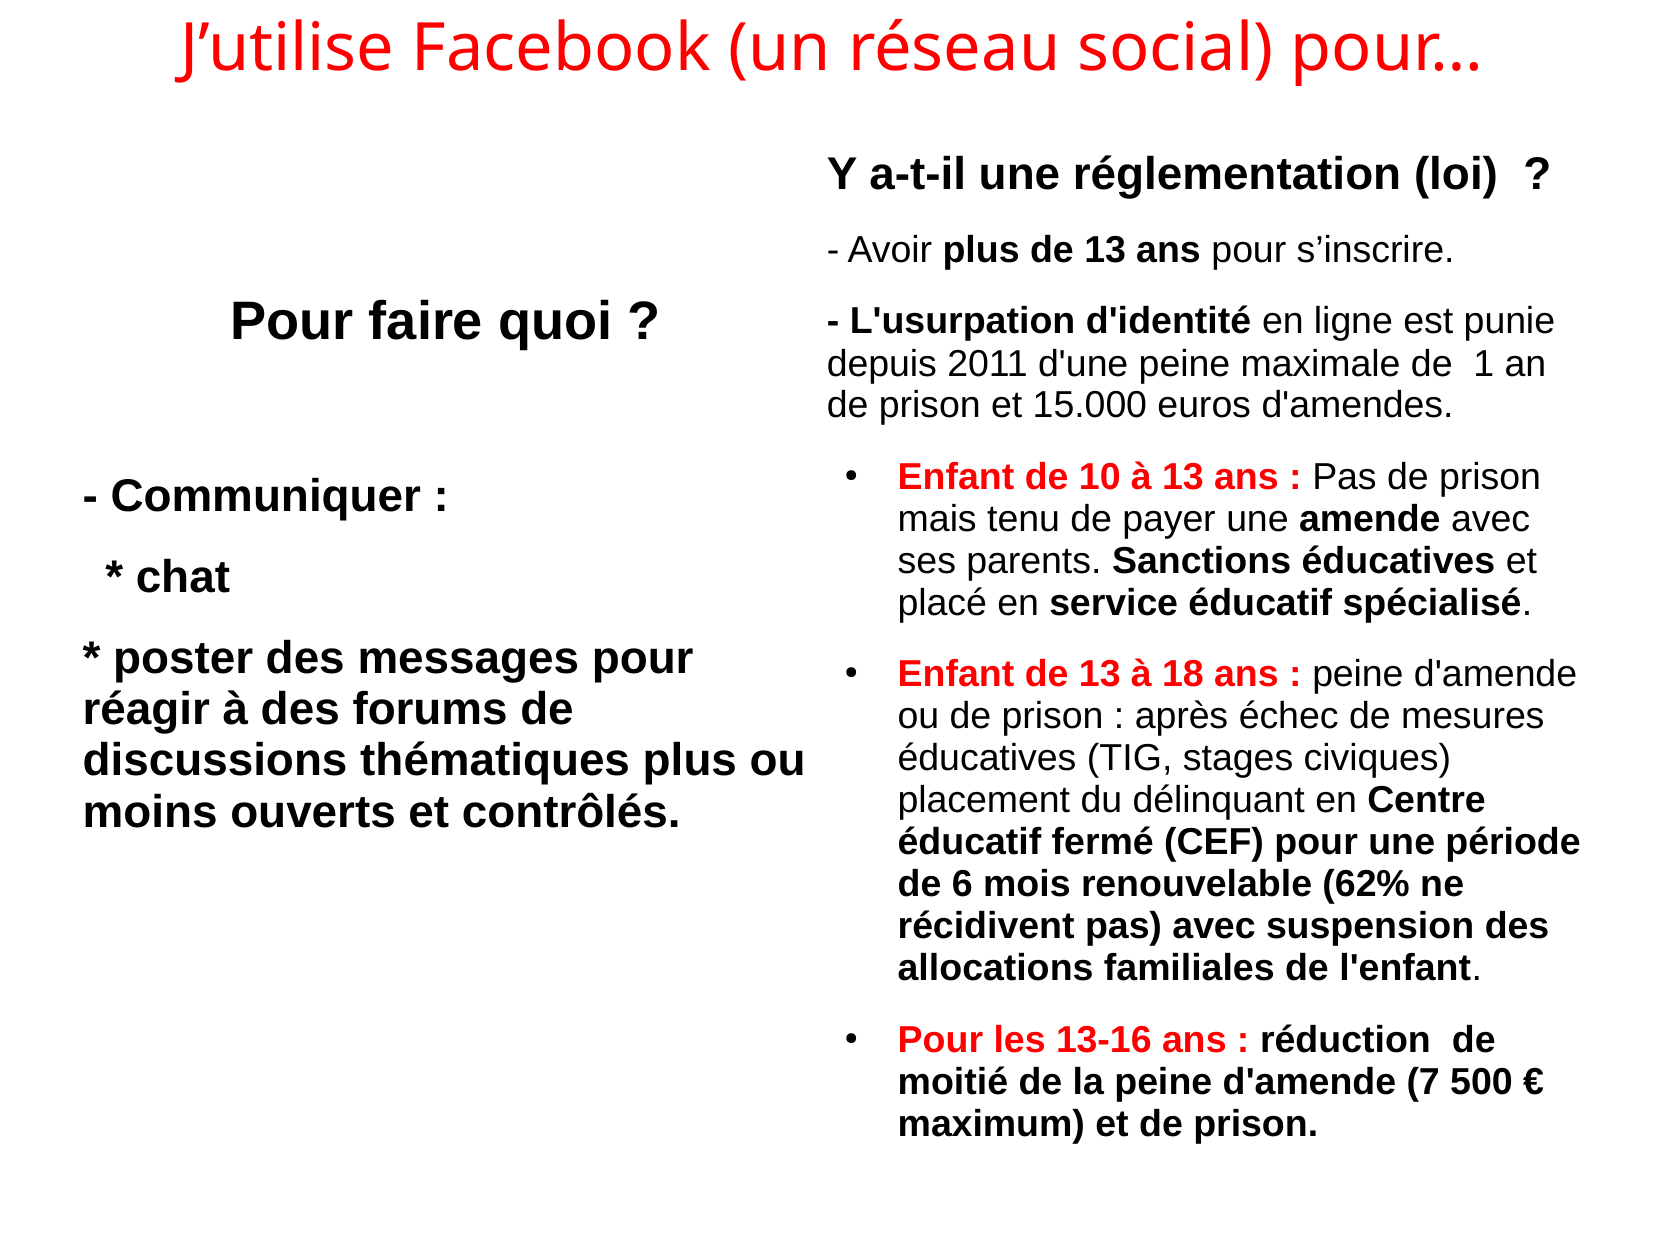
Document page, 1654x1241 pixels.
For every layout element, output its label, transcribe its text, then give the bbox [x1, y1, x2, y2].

title J’utilise Facebook (un réseau social) pour… [88, 0, 1577, 119]
list Y a-t-il une réglementation (loi) ? - Avoir plus de 13 ans pour s’inscrire. - L'usurpation d'identité en ligne est punie depuis 2011 d'une peine maximale de 1 an de prison et 15.000 euros d'amendes. Enfant de 10 à 13 ans : Pas de prison mais tenu de payer une amende avec ses parents. Sanctions éducatives et placé en service éducatif spécialisé. Enfant de 13 à 18 ans : peine d'amende ou de prison : après échec de mesures éducatives (TIG, stages civiques) placement du délinquant en Centre éducatif fermé (CEF) pour une période de 6 mois renouvelable (62% ne récidivent pas) avec suspension des allocations familiales de l'enfant. Pour les 13-16 ans : réduction de moitié de la peine d'amende (7 500 € maximum) et de prison. [826, 147, 1595, 1241]
list Pour faire quoi ? - Communiquer : * chat * poster des messages pour réagir à des forums de discussions thématiques plus ou moins ouverts et contrôlés. [82, 290, 809, 1094]
